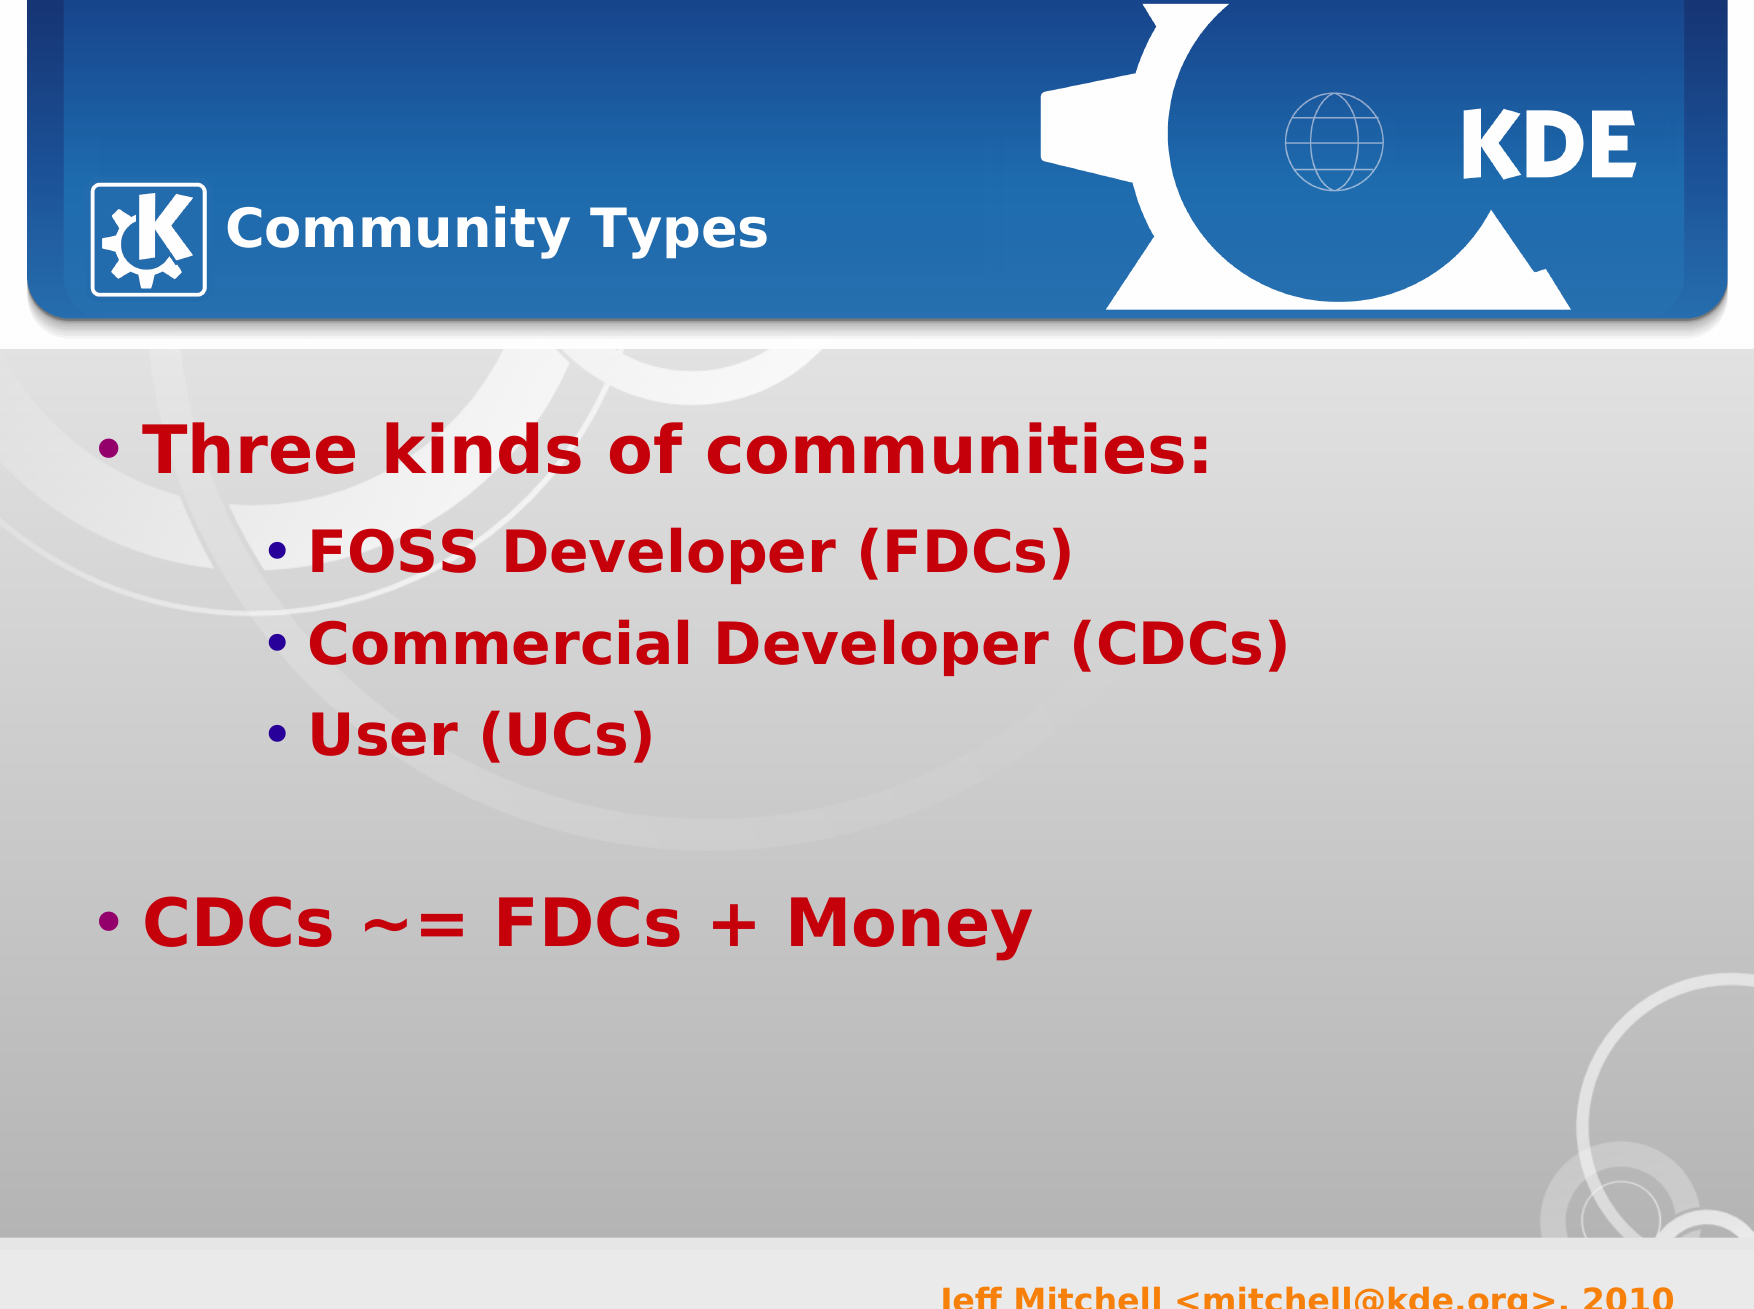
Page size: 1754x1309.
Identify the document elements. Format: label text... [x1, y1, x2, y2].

title Community Types [225, 187, 1126, 271]
picture [0, 0, 1754, 1237]
list Three kinds of communities: FOSS Developer (FDCs) Commercial Developer (CDCs) User (UCs) CDCs ~= FDCs + Money [71, 411, 1651, 1148]
